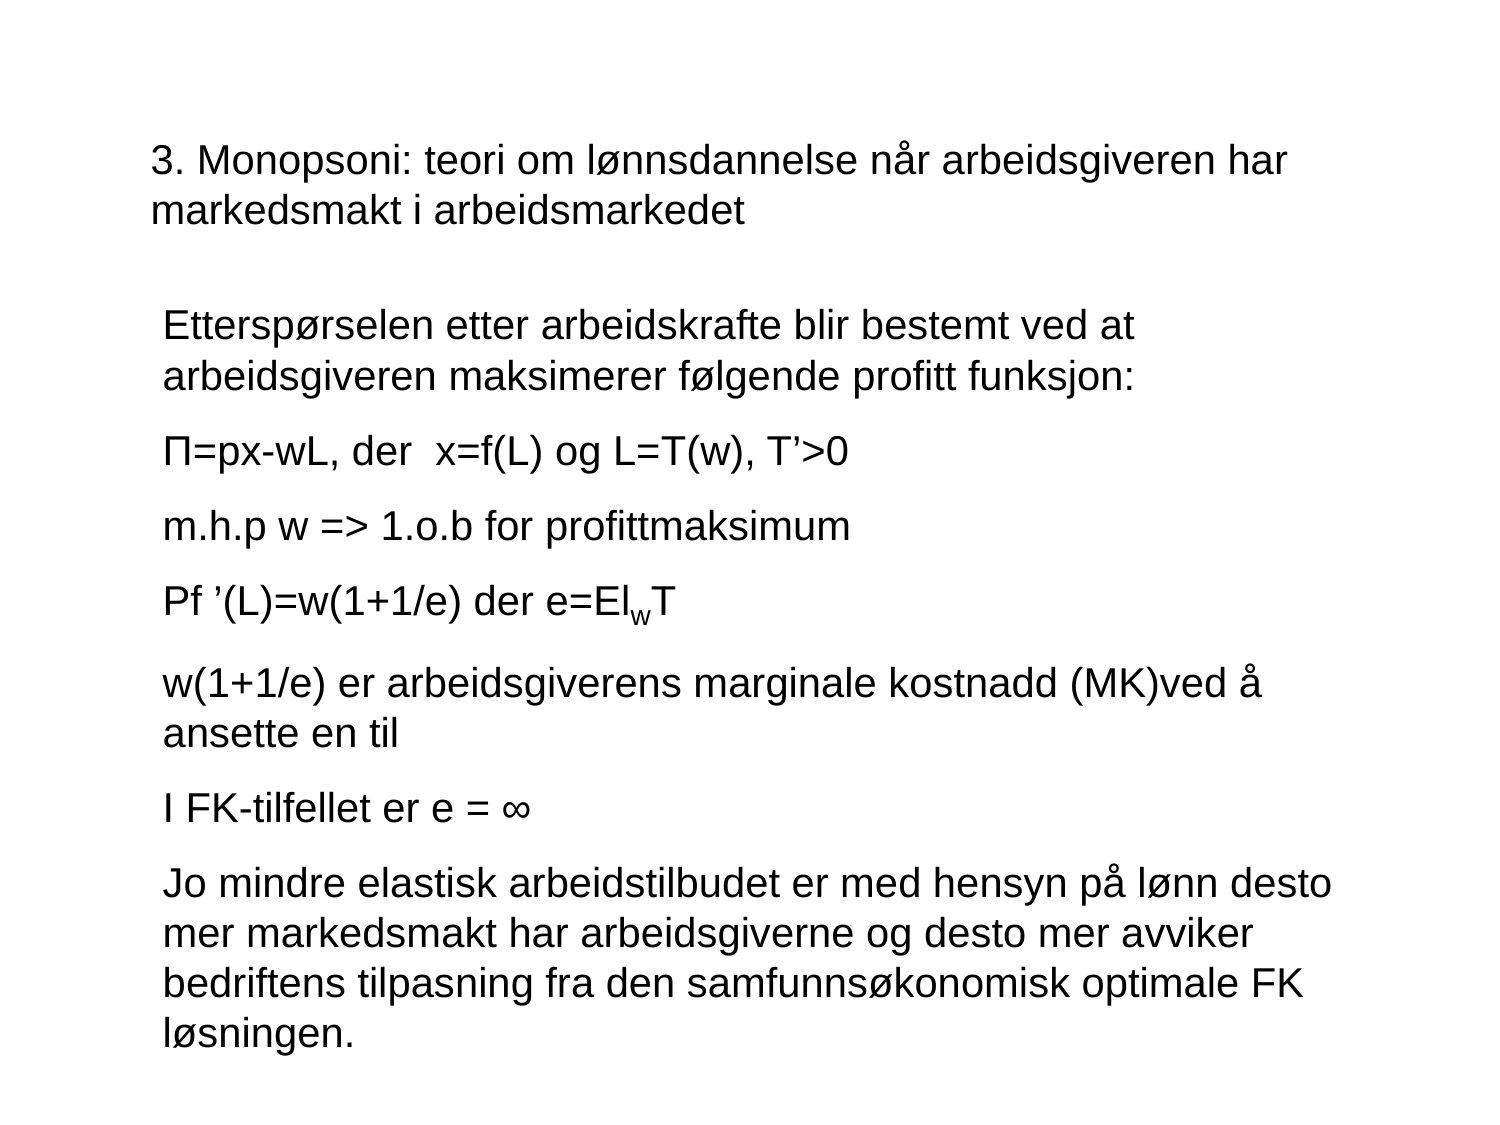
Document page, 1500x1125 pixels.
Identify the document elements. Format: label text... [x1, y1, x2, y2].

text_box 3. Monopsoni: teori om lønnsdannelse når arbeidsgiveren har markedsmakt i arbeidsmarkedet [135, 125, 1400, 241]
text_box Etterspørselen etter arbeidskrafte blir bestemt ved at arbeidsgiveren maksimerer følgende profitt funksjon: Π=px-wL, der x=f(L) og L=T(w), T’>0 m.h.p w => 1.o.b for profittmaksimum Pf ’(L)=w(1+1/e) der e=ElwT w(1+1/e) er arbeidsgiverens marginale kostnadd (MK)ved å ansette en til I FK-tilfellet er e = ∞ Jo mindre elastisk arbeidstilbudet er med hensyn på lønn desto mer markedsmakt har arbeidsgiverne og desto mer avviker bedriftens tilpasning fra den samfunnsøkonomisk optimale FK løsningen. [147, 290, 1353, 1125]
